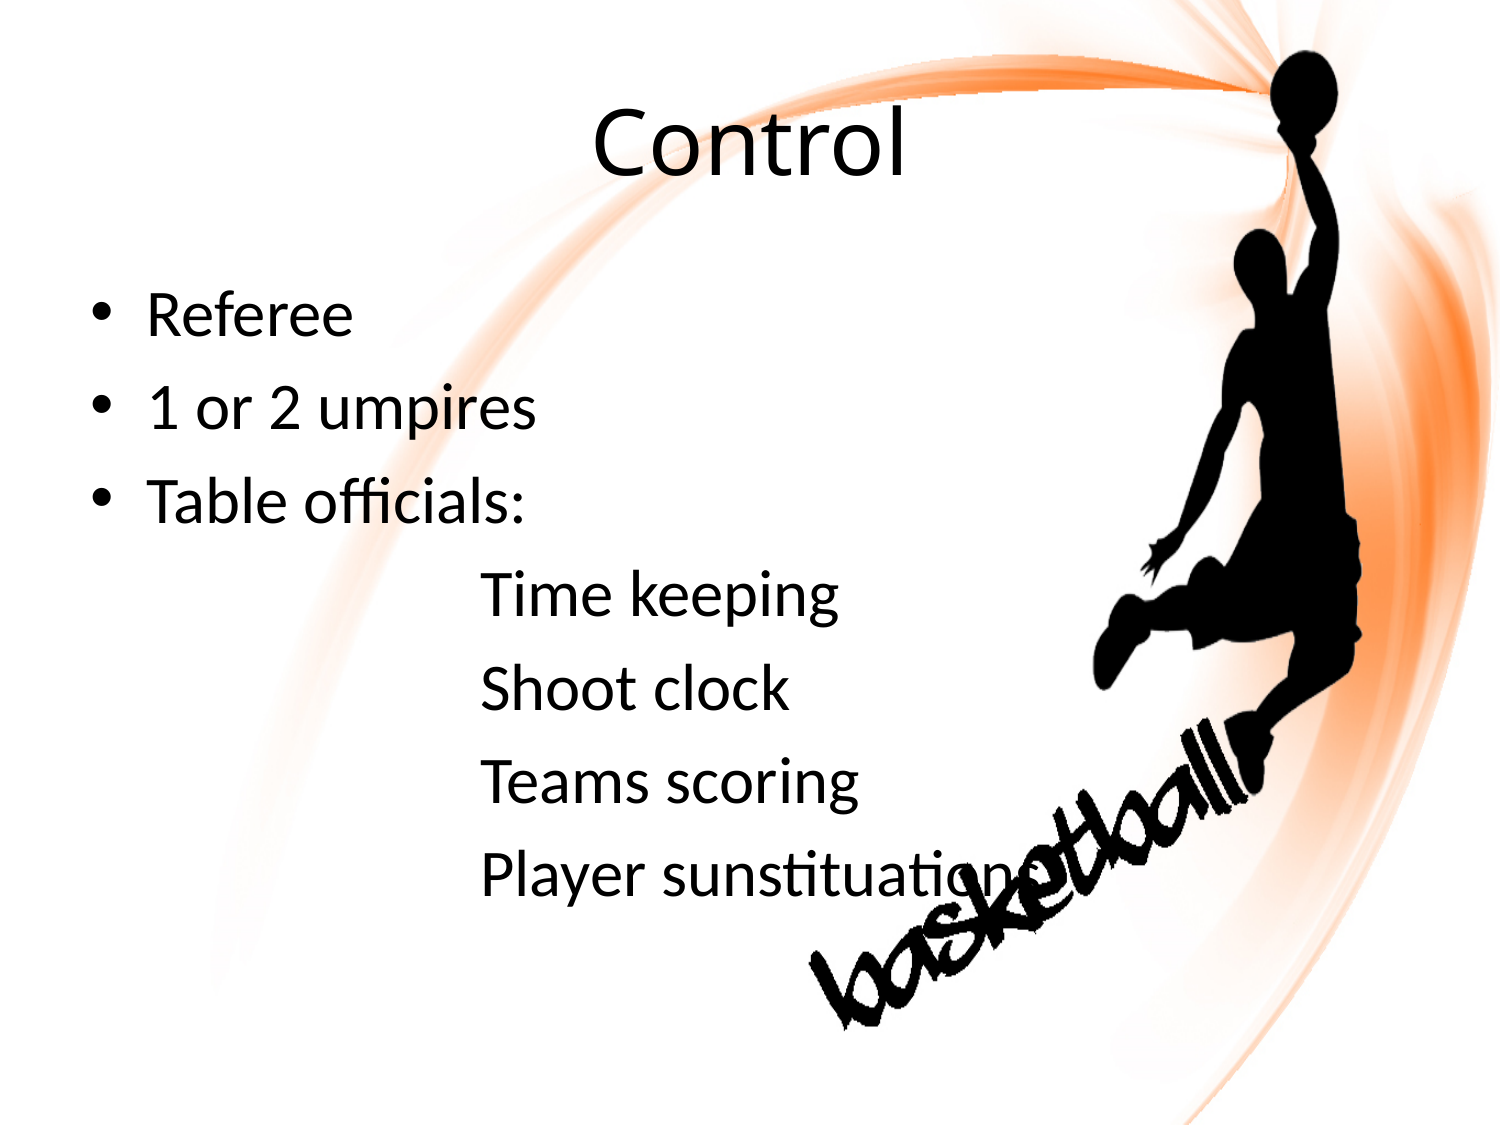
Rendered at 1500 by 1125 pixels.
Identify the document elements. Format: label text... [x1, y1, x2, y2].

title Control [75, 45, 1425, 233]
list Referee 1 or 2 umpires Table officials: Time keeping Shoot clock Teams scoring Player sunstituations [75, 262, 1425, 1005]
picture [0, 0, 1500, 1125]
